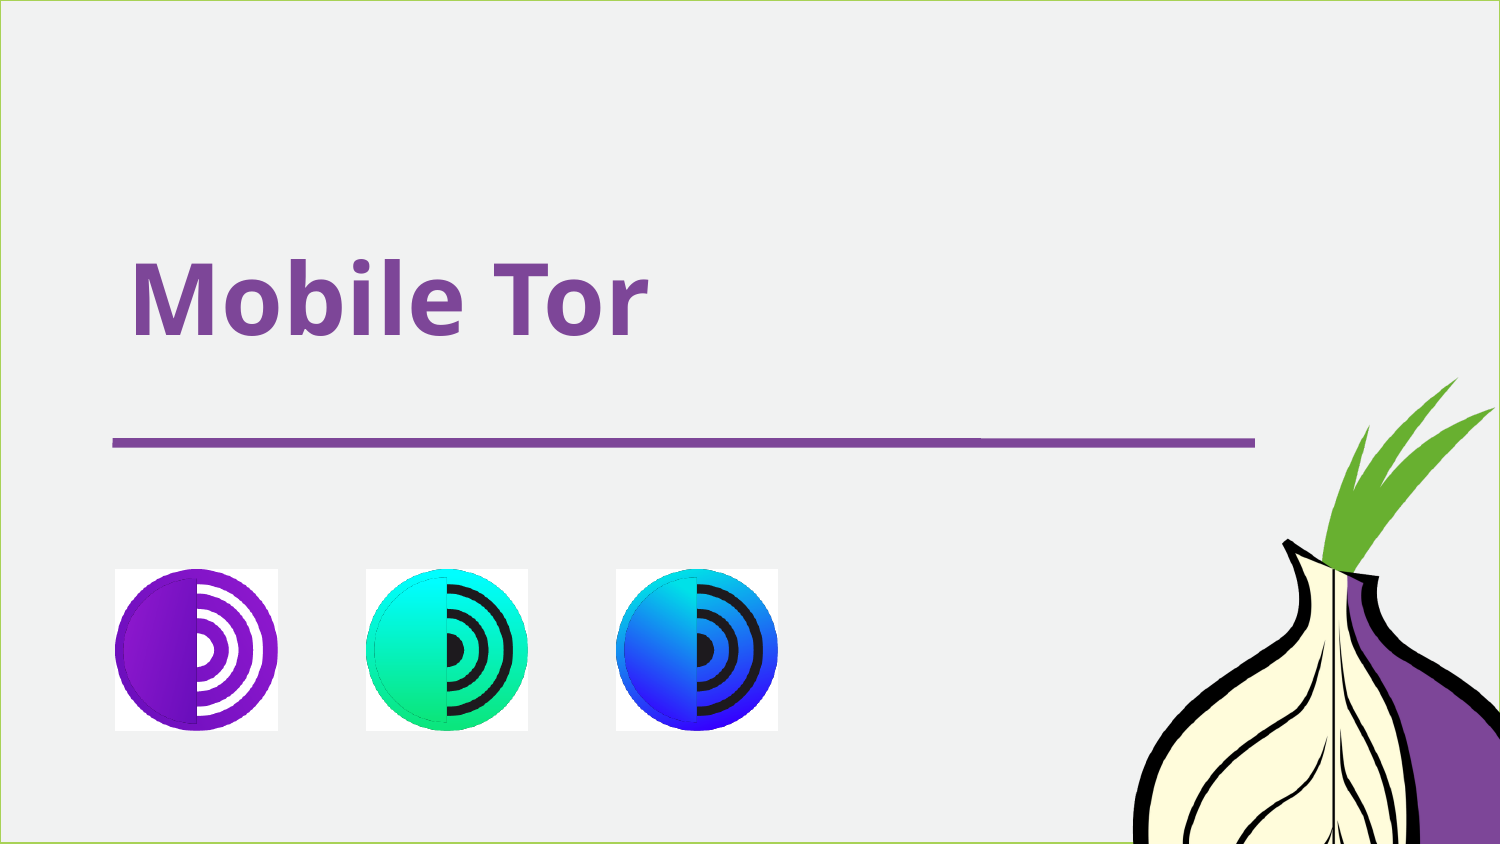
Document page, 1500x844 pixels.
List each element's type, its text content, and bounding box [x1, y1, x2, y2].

text_box Mobile Tor [112, 148, 1387, 443]
picture [115, 569, 278, 731]
picture [1122, 377, 1500, 844]
picture [616, 569, 778, 731]
picture [366, 569, 528, 731]
